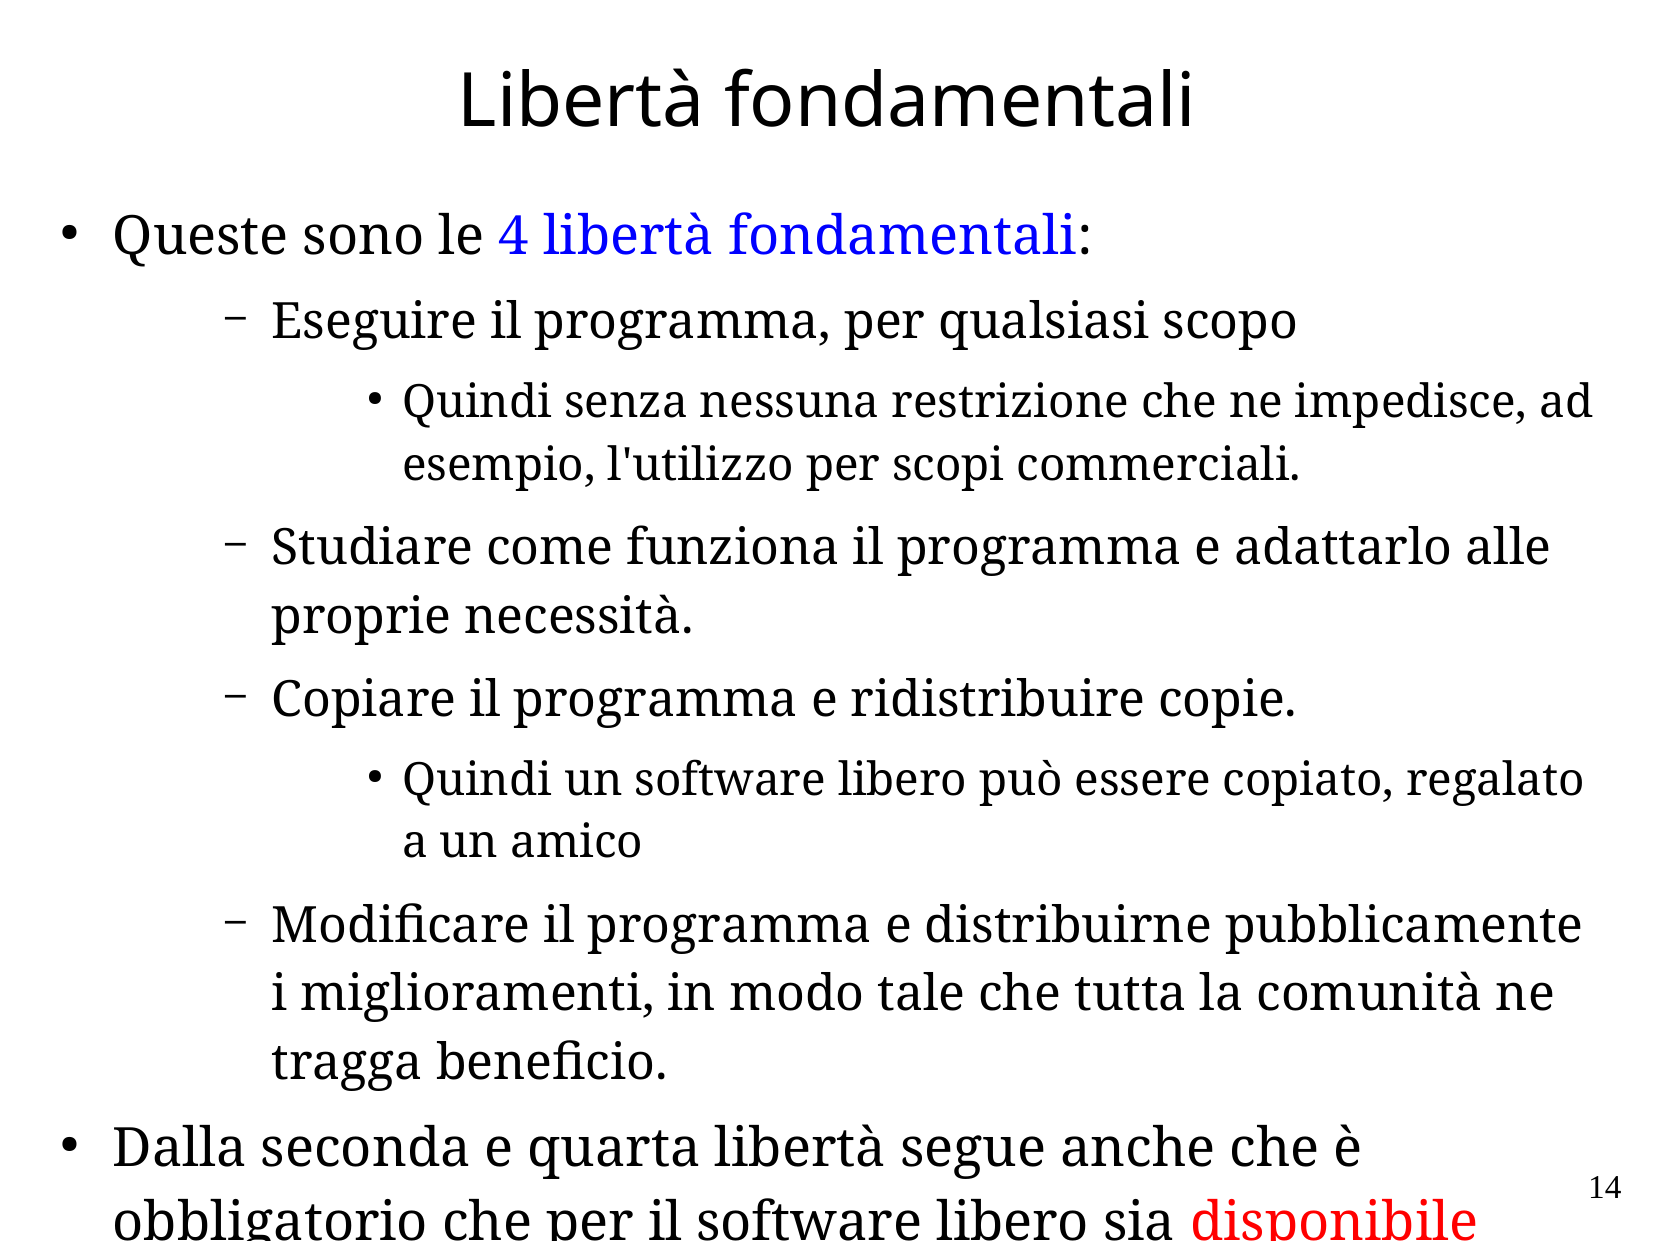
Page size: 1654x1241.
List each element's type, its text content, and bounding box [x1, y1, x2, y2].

title Libertà fondamentali [37, 30, 1617, 166]
list Queste sono le 4 libertà fondamentali: Eseguire il programma, per qualsiasi scopo Quindi senza nessuna restrizione che ne impedisce, ad esempio, l'utilizzo per scopi commerciali. Studiare come funziona il programma e adattarlo alle proprie necessità. Copiare il programma e ridistribuire copie. Quindi un software libero può essere copiato, regalato a un amico Modificare il programma e distribuirne pubblicamente i miglioramenti, in modo tale che tutta la comunità ne tragga beneficio. Dalla seconda e quarta libertà segue anche che è obbligatorio che per il software libero sia disponibile pubblicamente il codice sorgente. Modificare un programma senza codice sorgente è impossibile. [42, 196, 1612, 1187]
